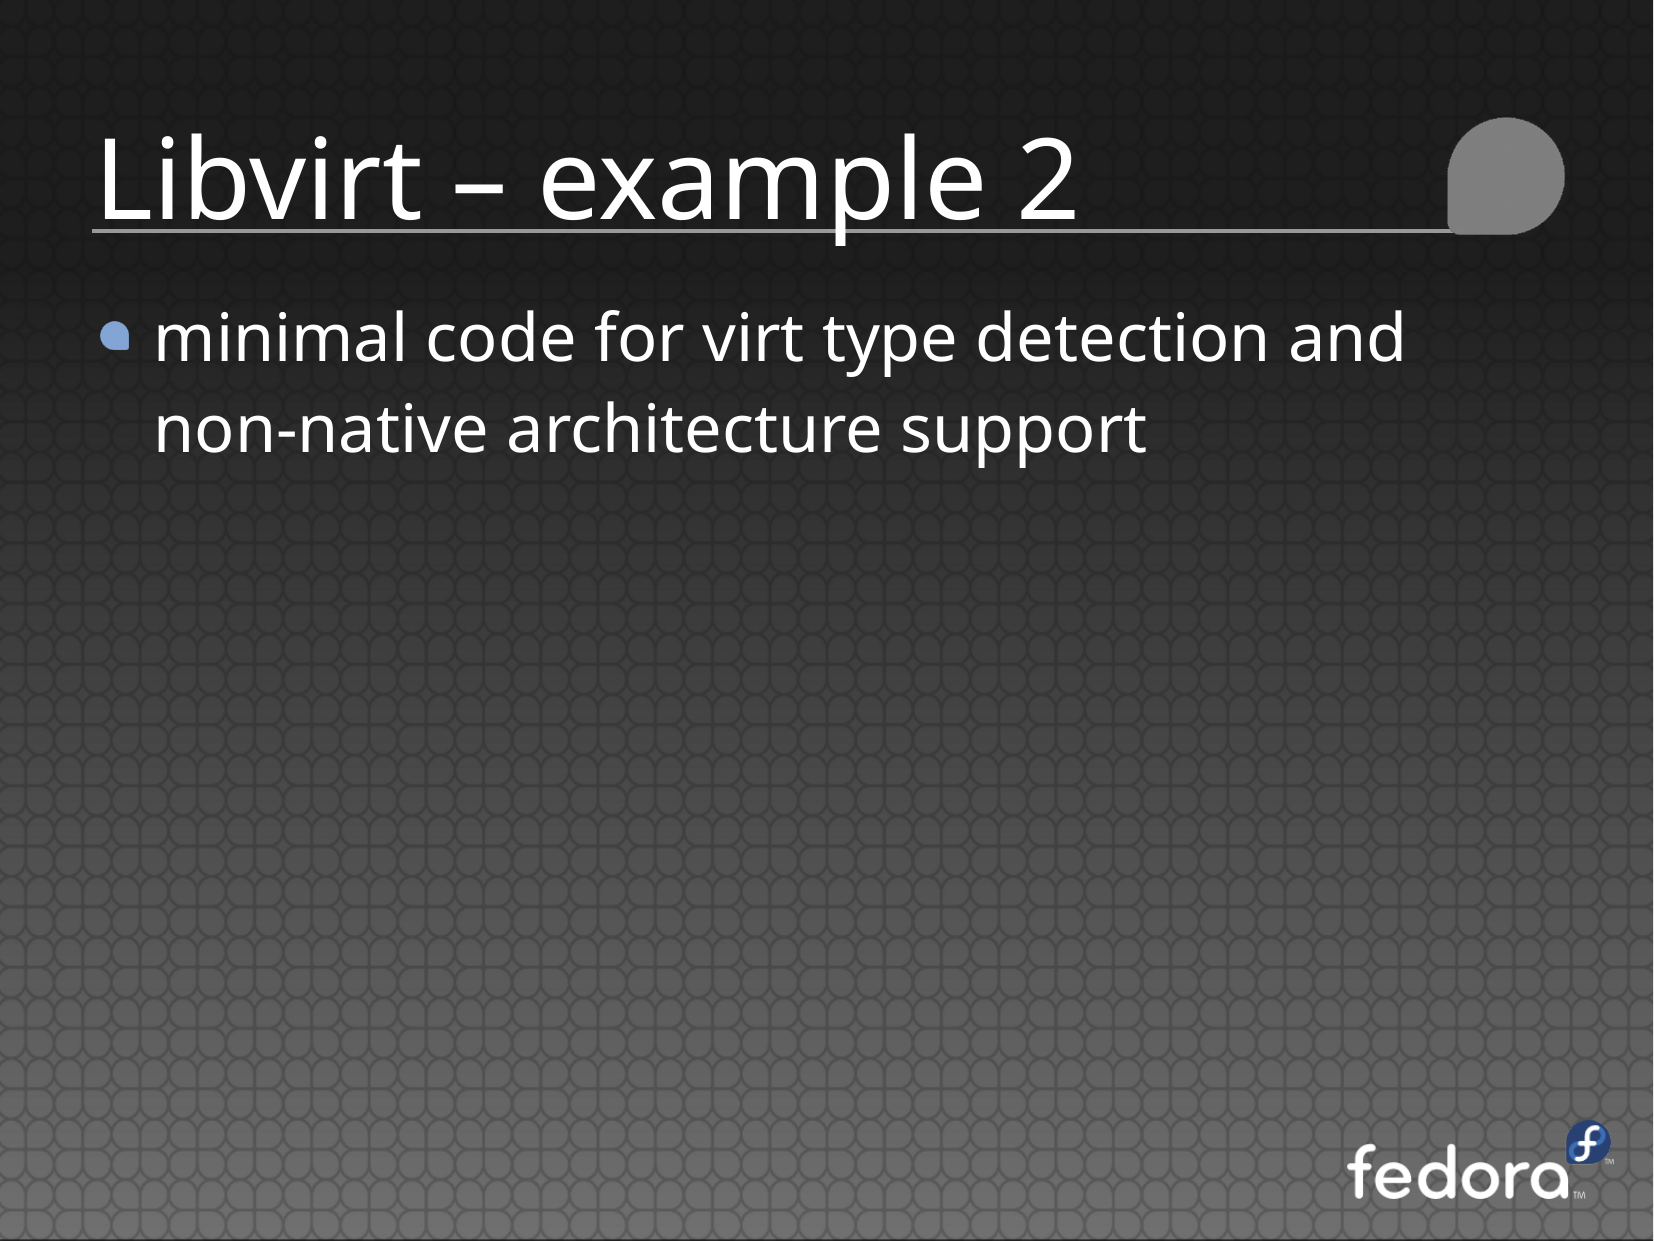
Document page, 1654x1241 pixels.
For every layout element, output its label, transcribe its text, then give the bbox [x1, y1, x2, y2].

picture [0, 0, 1654, 1241]
title Libvirt – example 2 [94, 100, 1425, 251]
list minimal code for virt type detection and non-native architecture support [82, 290, 1571, 1095]
